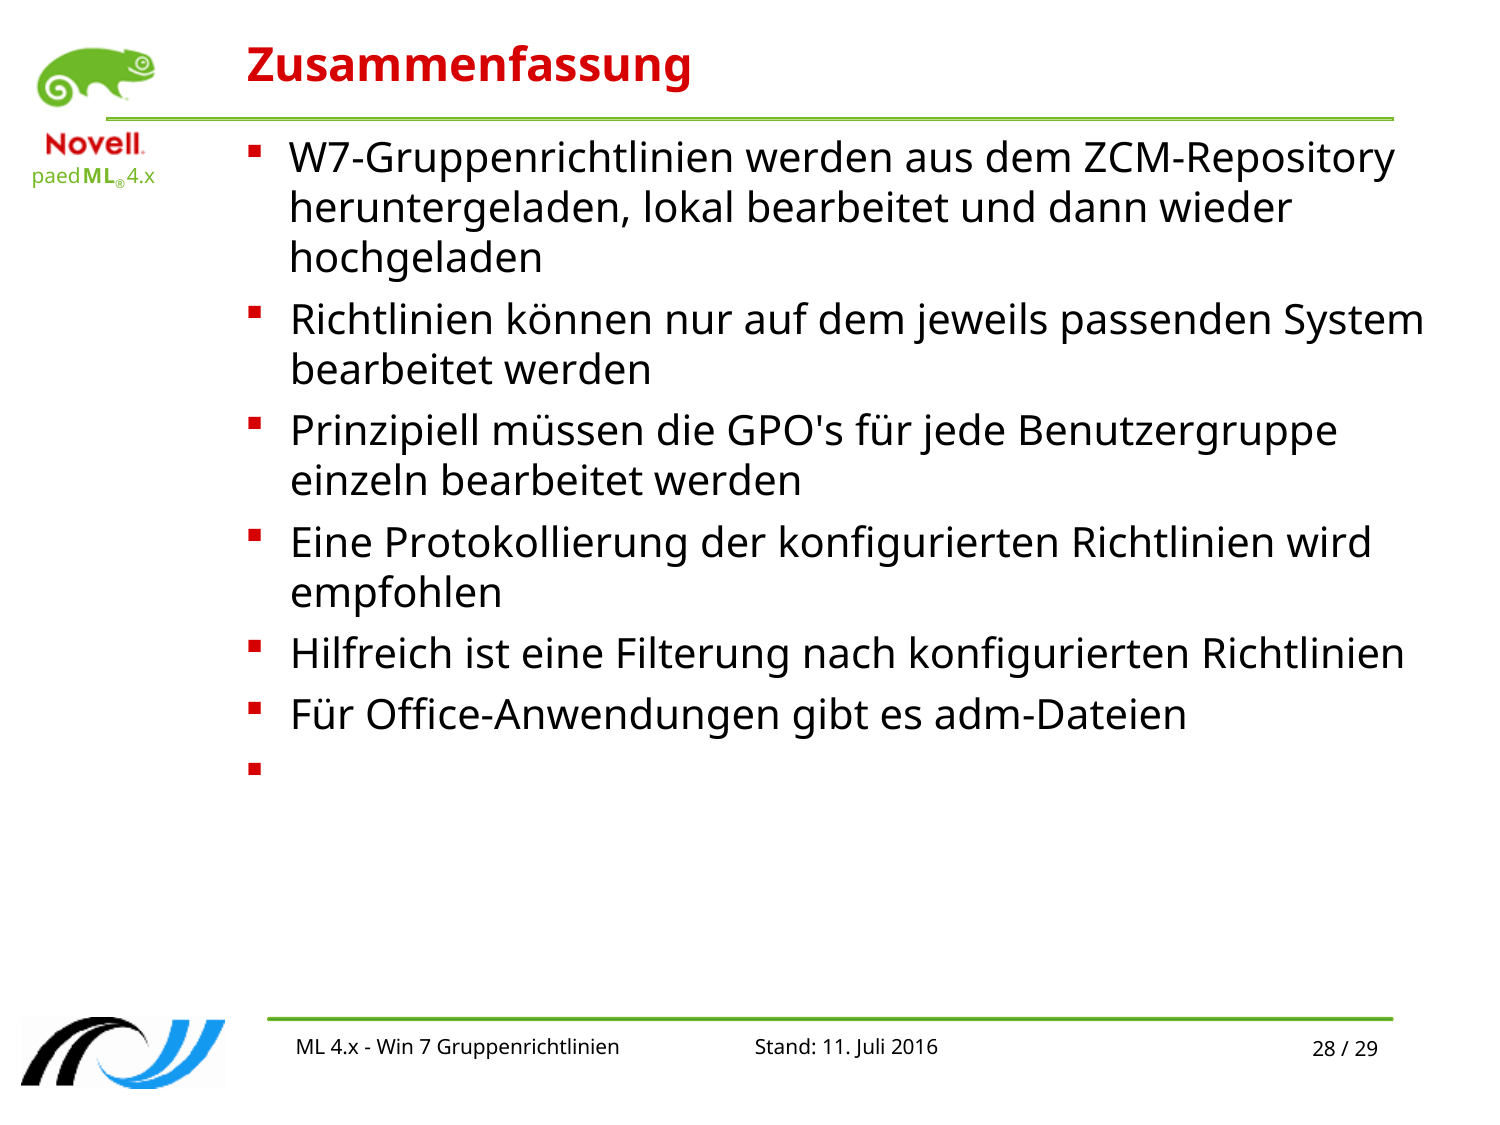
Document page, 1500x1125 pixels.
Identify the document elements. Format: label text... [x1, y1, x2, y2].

list W7-Gruppenrichtlinien werden aus dem ZCM-Repository heruntergeladen, lokal bearbeitet und dann wieder hochgeladen Richtlinien können nur auf dem jeweils passenden System bearbeitet werden Prinzipiell müssen die GPO's für jede Benutzergruppe einzeln bearbeitet werden Eine Protokollierung der konfigurierten Richtlinien wird empfohlen Hilfreich ist eine Filterung nach konfigurierten Richtlinien Für Office-Anwendungen gibt es adm-Dateien [230, 123, 1441, 1004]
picture [21, 1017, 225, 1089]
title Zusammenfassung [232, 0, 1418, 123]
picture [24, 32, 167, 175]
